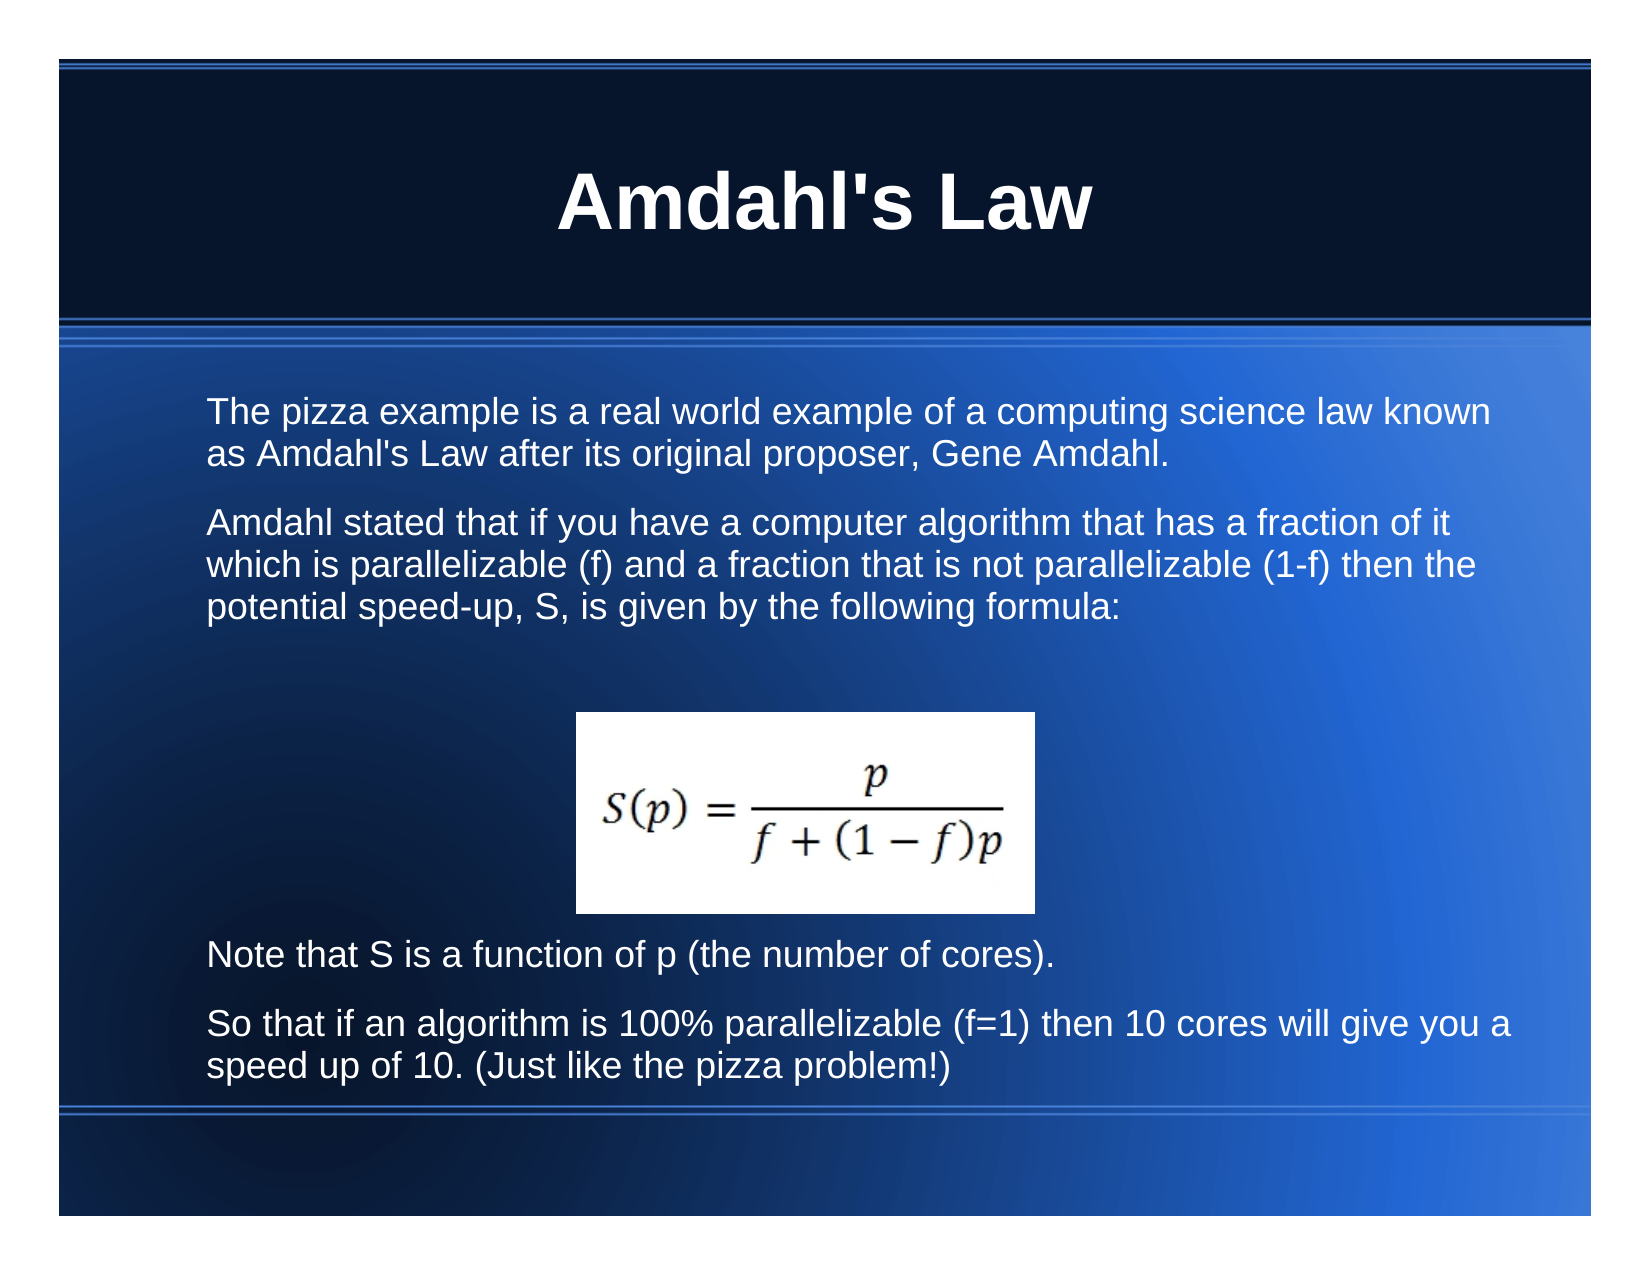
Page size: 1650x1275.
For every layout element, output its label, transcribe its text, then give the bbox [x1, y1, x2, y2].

title Amdahl's Law [135, 105, 1515, 299]
picture [59, 59, 1591, 1216]
list The pizza example is a real world example of a computing science law known as Amdahl's Law after its original proposer, Gene Amdahl. Amdahl stated that if you have a computer algorithm that has a fraction of it which is parallelizable (f) and a fraction that is not parallelizable (1-f) then the potential speed-up, S, is given by the following formula: Note that S is a function of p (the number of cores). So that if an algorithm is 100% parallelizable (f=1) then 10 cores will give you a speed up of 10. (Just like the pizza problem!) [135, 390, 1515, 1226]
picture [576, 712, 1035, 915]
